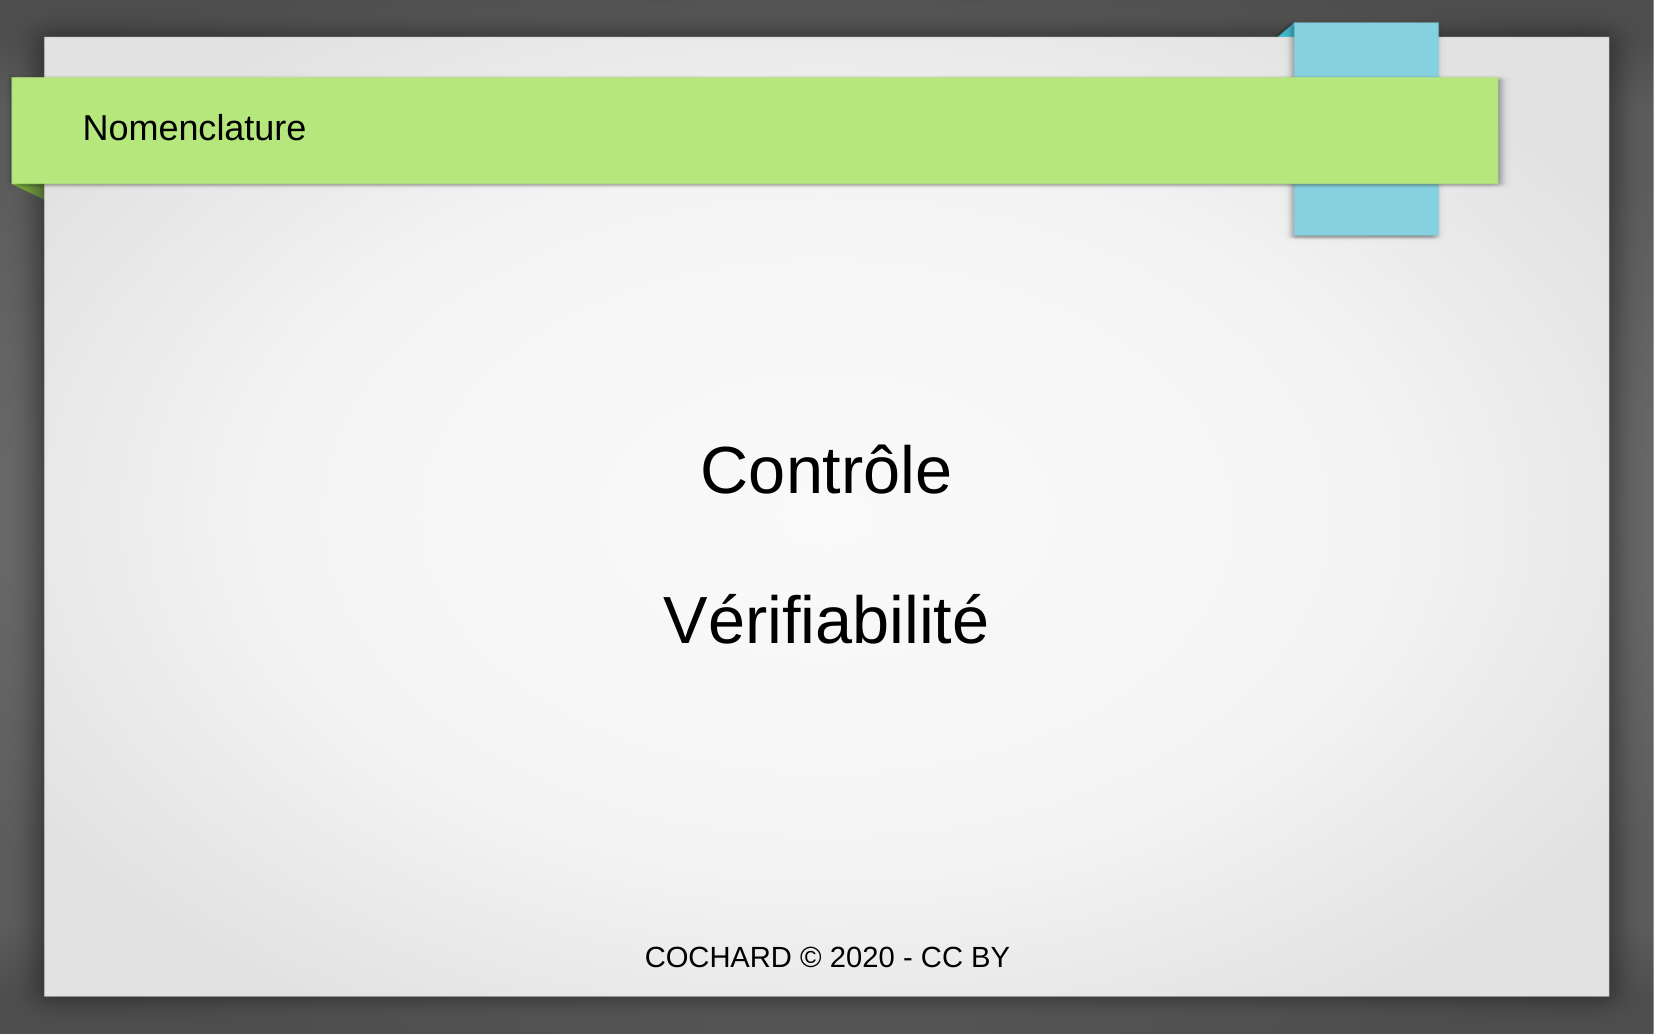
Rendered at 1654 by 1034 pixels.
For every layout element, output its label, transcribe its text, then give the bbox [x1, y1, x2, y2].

title Nomenclature [82, 78, 1264, 178]
subtitle Contrôle Vérifiabilité [82, 246, 1571, 846]
picture [0, 0, 1654, 1034]
